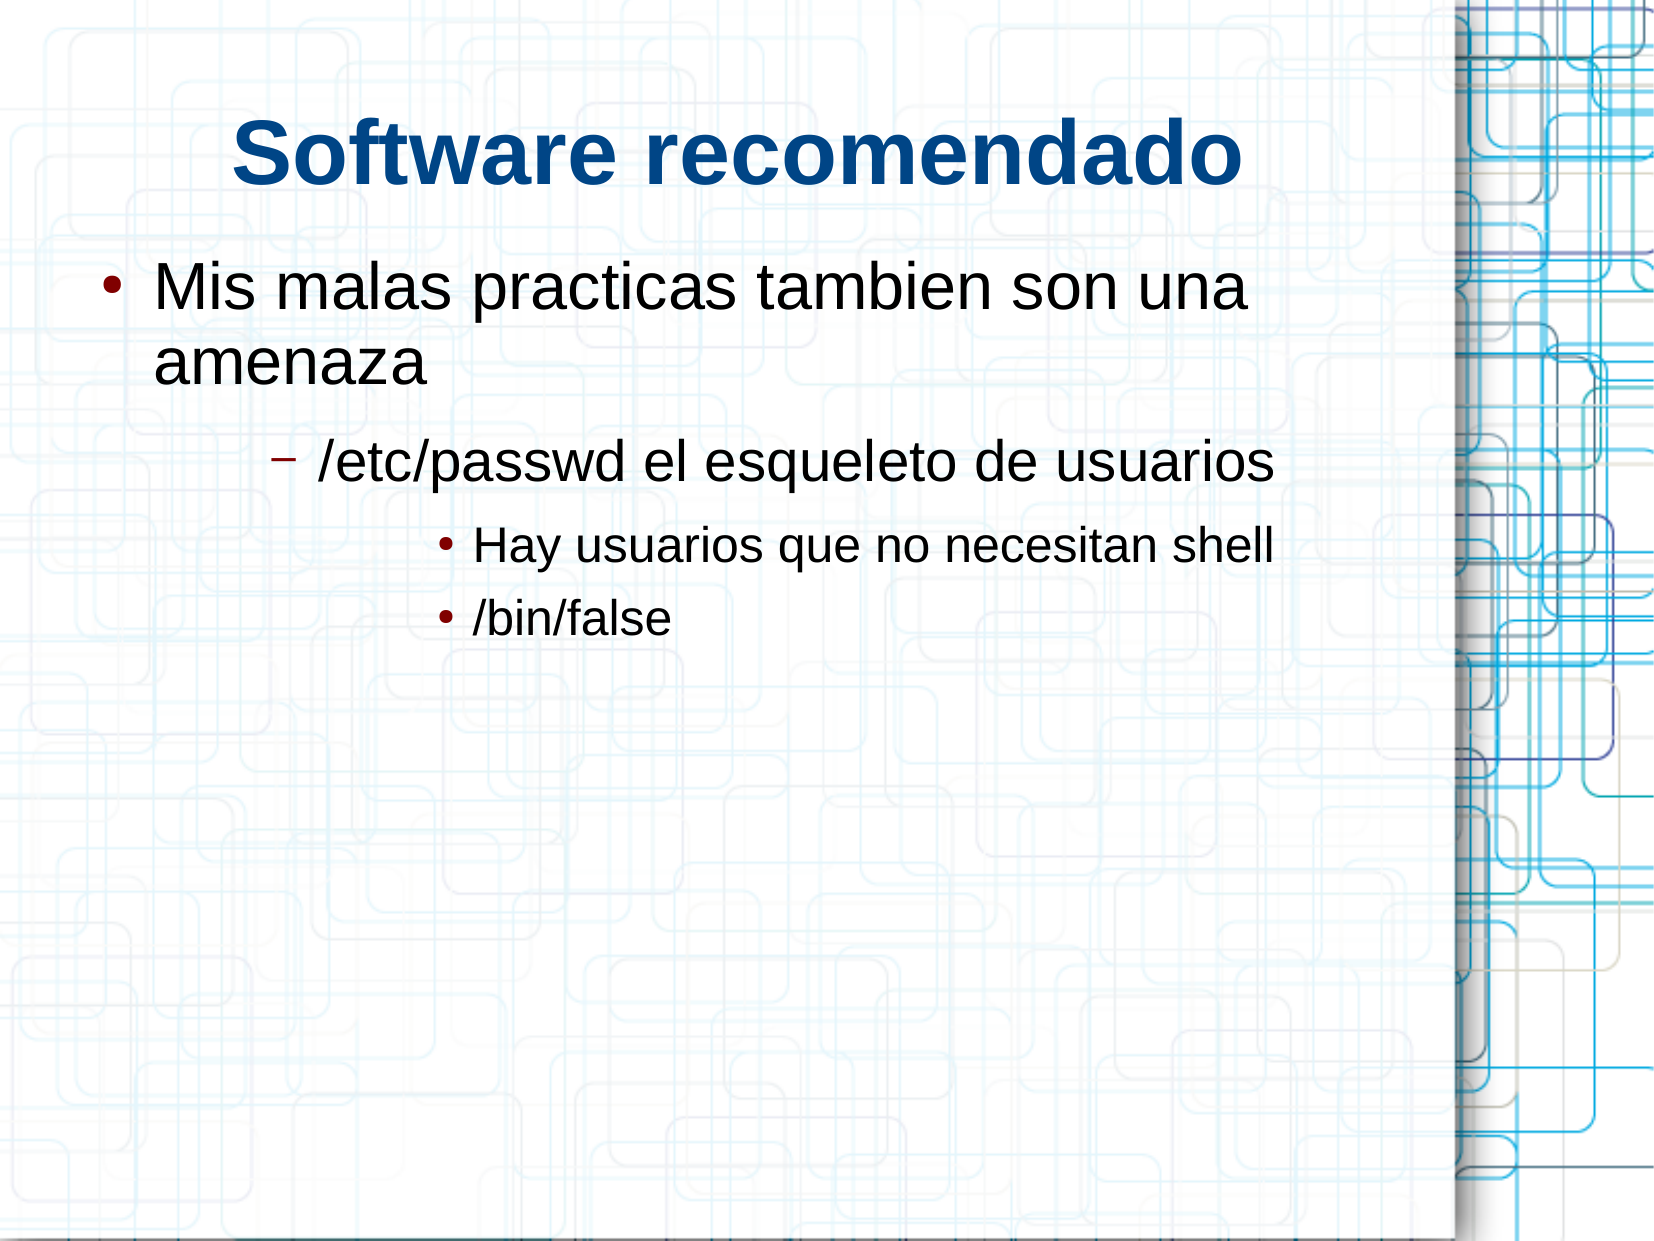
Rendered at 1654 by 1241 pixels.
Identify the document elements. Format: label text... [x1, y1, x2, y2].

title Software recomendado [59, 56, 1418, 250]
list Mis malas practicas tambien son una amenaza /etc/passwd el esqueleto de usuarios Hay usuarios que no necesitan shell /bin/false [82, 249, 1418, 1054]
picture [0, 0, 1654, 1241]
